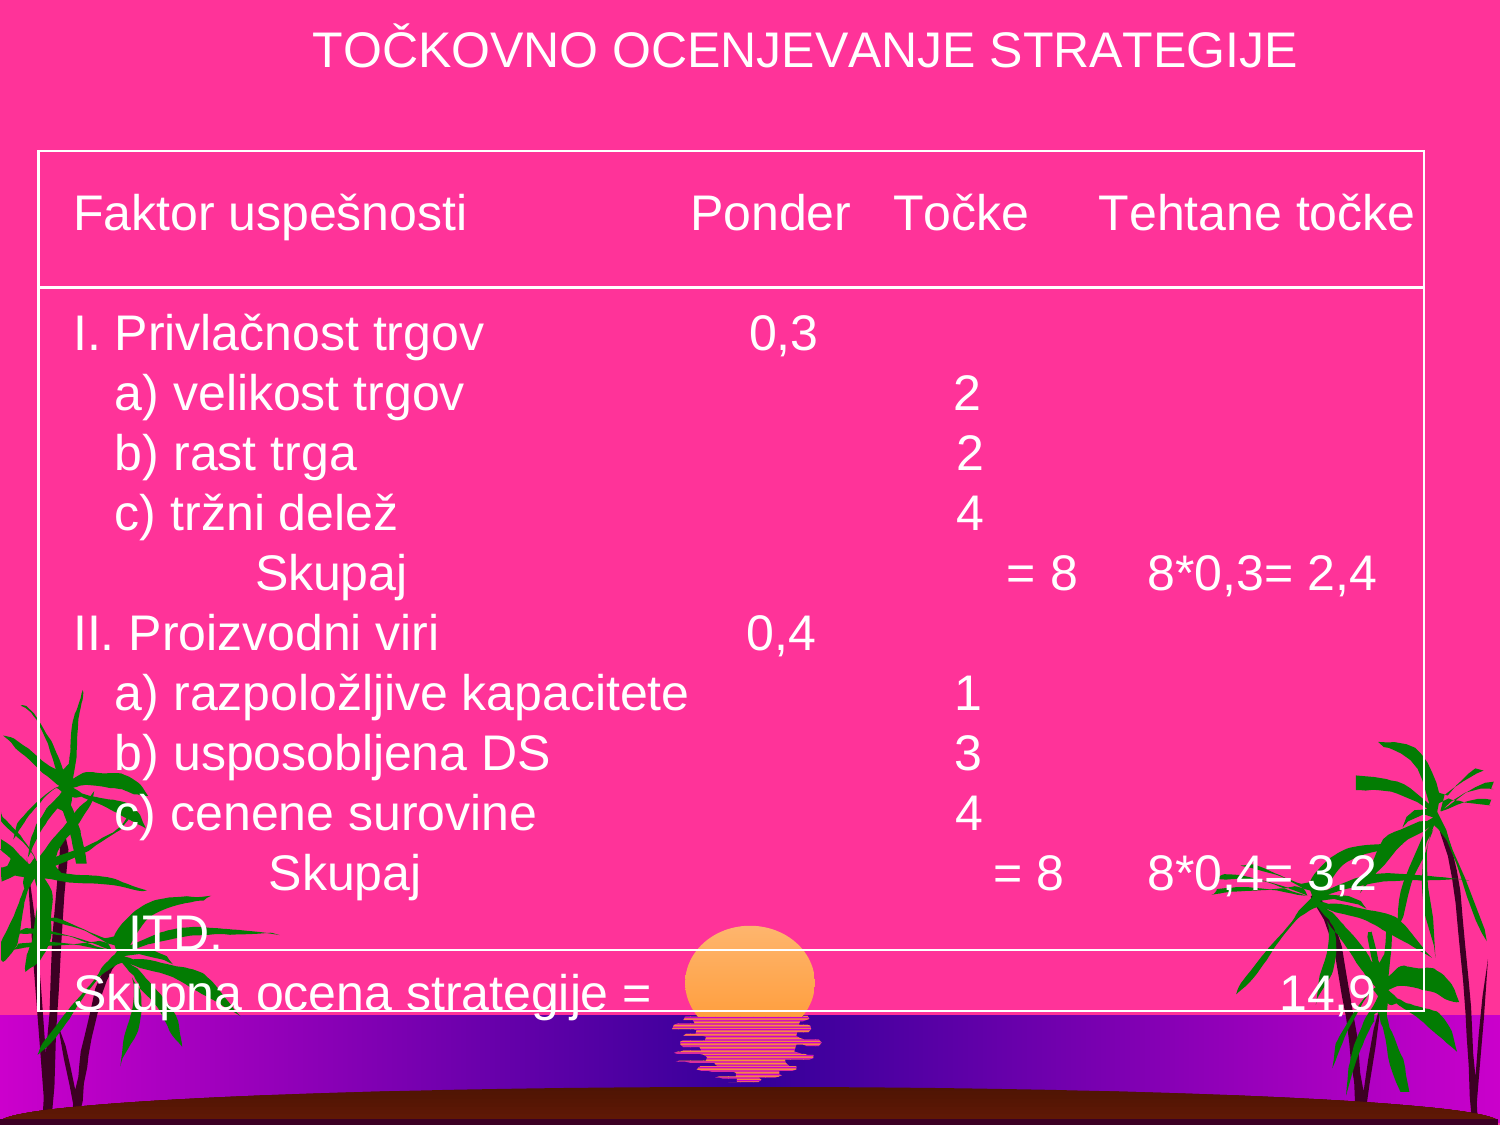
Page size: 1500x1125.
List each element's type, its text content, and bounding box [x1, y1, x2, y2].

picture [672, 1028, 822, 1083]
text_box TOČKOVNO OCENJEVANJE STRATEGIJE [297, 9, 1314, 146]
text_box Faktor uspešnosti Ponder Točke Tehtane točke I. Privlačnost trgov 0,3 a) velikost trgov 2 b) rast trga 2 c) tržni delež 4 Skupaj = 8 8*0,3= 2,4 II. Proizvodni viri 0,4 a) razpoložljive kapacitete 1 b) usposobljena DS 3 c) cenene surovine 4 Skupaj = 8 8*0,4= 3,2 ITD. Skupna ocena strategije = 14,9 [57, 289, 1423, 949]
text_box Faktor uspešnosti Ponder Točke Tehtane točke I. Privlačnost trgov 0,3 a) velikost trgov 2 b) rast trga 2 c) tržni delež 4 Skupaj = 8 8*0,3= 2,4 II. Proizvodni viri 0,4 a) razpoložljive kapacitete 1 b) usposobljena DS 3 c) cenene surovine 4 Skupaj = 8 8*0,4= 3,2 ITD. Skupna ocena strategije = 14,9 [57, 172, 1423, 286]
text_box Faktor uspešnosti Ponder Točke Tehtane točke I. Privlačnost trgov 0,3 a) velikost trgov 2 b) rast trga 2 c) tržni delež 4 Skupaj = 8 8*0,3= 2,4 II. Proizvodni viri 0,4 a) razpoložljive kapacitete 1 b) usposobljena DS 3 c) cenene surovine 4 Skupaj = 8 8*0,4= 3,2 ITD. Skupna ocena strategije = 14,9 [57, 172, 1433, 1028]
text_box Faktor uspešnosti Ponder Točke Tehtane točke I. Privlačnost trgov 0,3 a) velikost trgov 2 b) rast trga 2 c) tržni delež 4 Skupaj = 8 8*0,3= 2,4 II. Proizvodni viri 0,4 a) razpoložljive kapacitete 1 b) usposobljena DS 3 c) cenene surovine 4 Skupaj = 8 8*0,4= 3,2 ITD. Skupna ocena strategije = 14,9 [57, 951, 1423, 1010]
